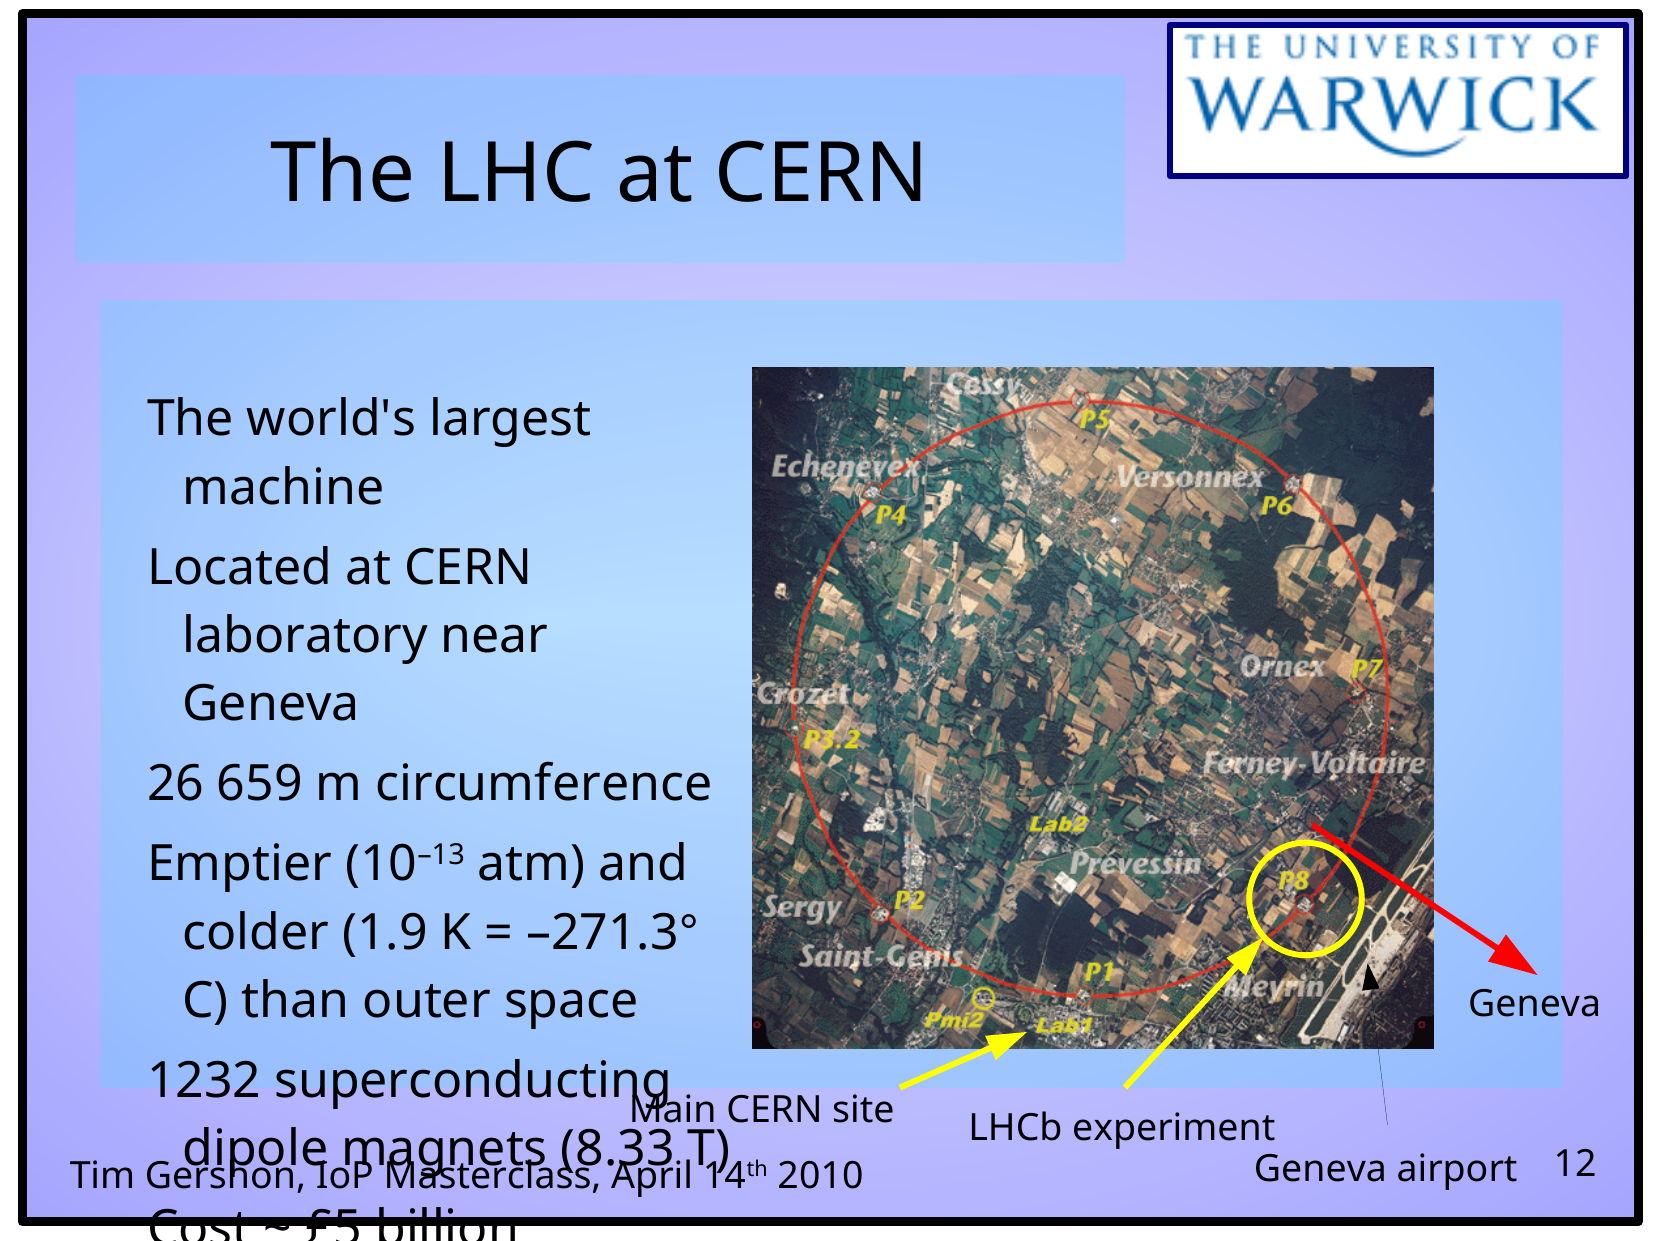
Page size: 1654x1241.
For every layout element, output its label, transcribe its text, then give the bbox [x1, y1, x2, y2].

text_box LHCb experiment [941, 1093, 1304, 1150]
text_box Tim Gershon, IoP Masterclass, April 14th 2010 [72, 1136, 861, 1212]
text_box The LHC at CERN [75, 75, 1126, 263]
text_box Geneva airport [1226, 1134, 1546, 1192]
text_box The world's largest machine Located at CERN laboratory near Geneva 26 659 m circumference Emptier (10–13 atm) and colder (1.9 K = –271.3° C) than outer space 1232 superconducting dipole magnets (8.33 T) Cost ~ £5 billion [96, 375, 751, 1088]
text_box [156, 1212, 238, 1222]
text_box [316, 1212, 338, 1222]
text_box [22, 13, 1639, 1222]
text_box [427, 1212, 436, 1222]
text_box [532, 1088, 546, 1094]
text_box Main CERN site [580, 1075, 943, 1133]
text_box [241, 1212, 313, 1222]
text_box [338, 1088, 352, 1094]
text_box [341, 1212, 379, 1222]
text_box [501, 1088, 515, 1094]
text_box <number> [1537, 1125, 1613, 1201]
picture [1172, 27, 1623, 174]
text_box Geneva [1438, 969, 1631, 1026]
text_box [306, 1088, 320, 1094]
picture [1253, 846, 1358, 952]
picture [752, 367, 1434, 1049]
text_box [383, 1212, 422, 1222]
text_box [440, 1088, 454, 1094]
